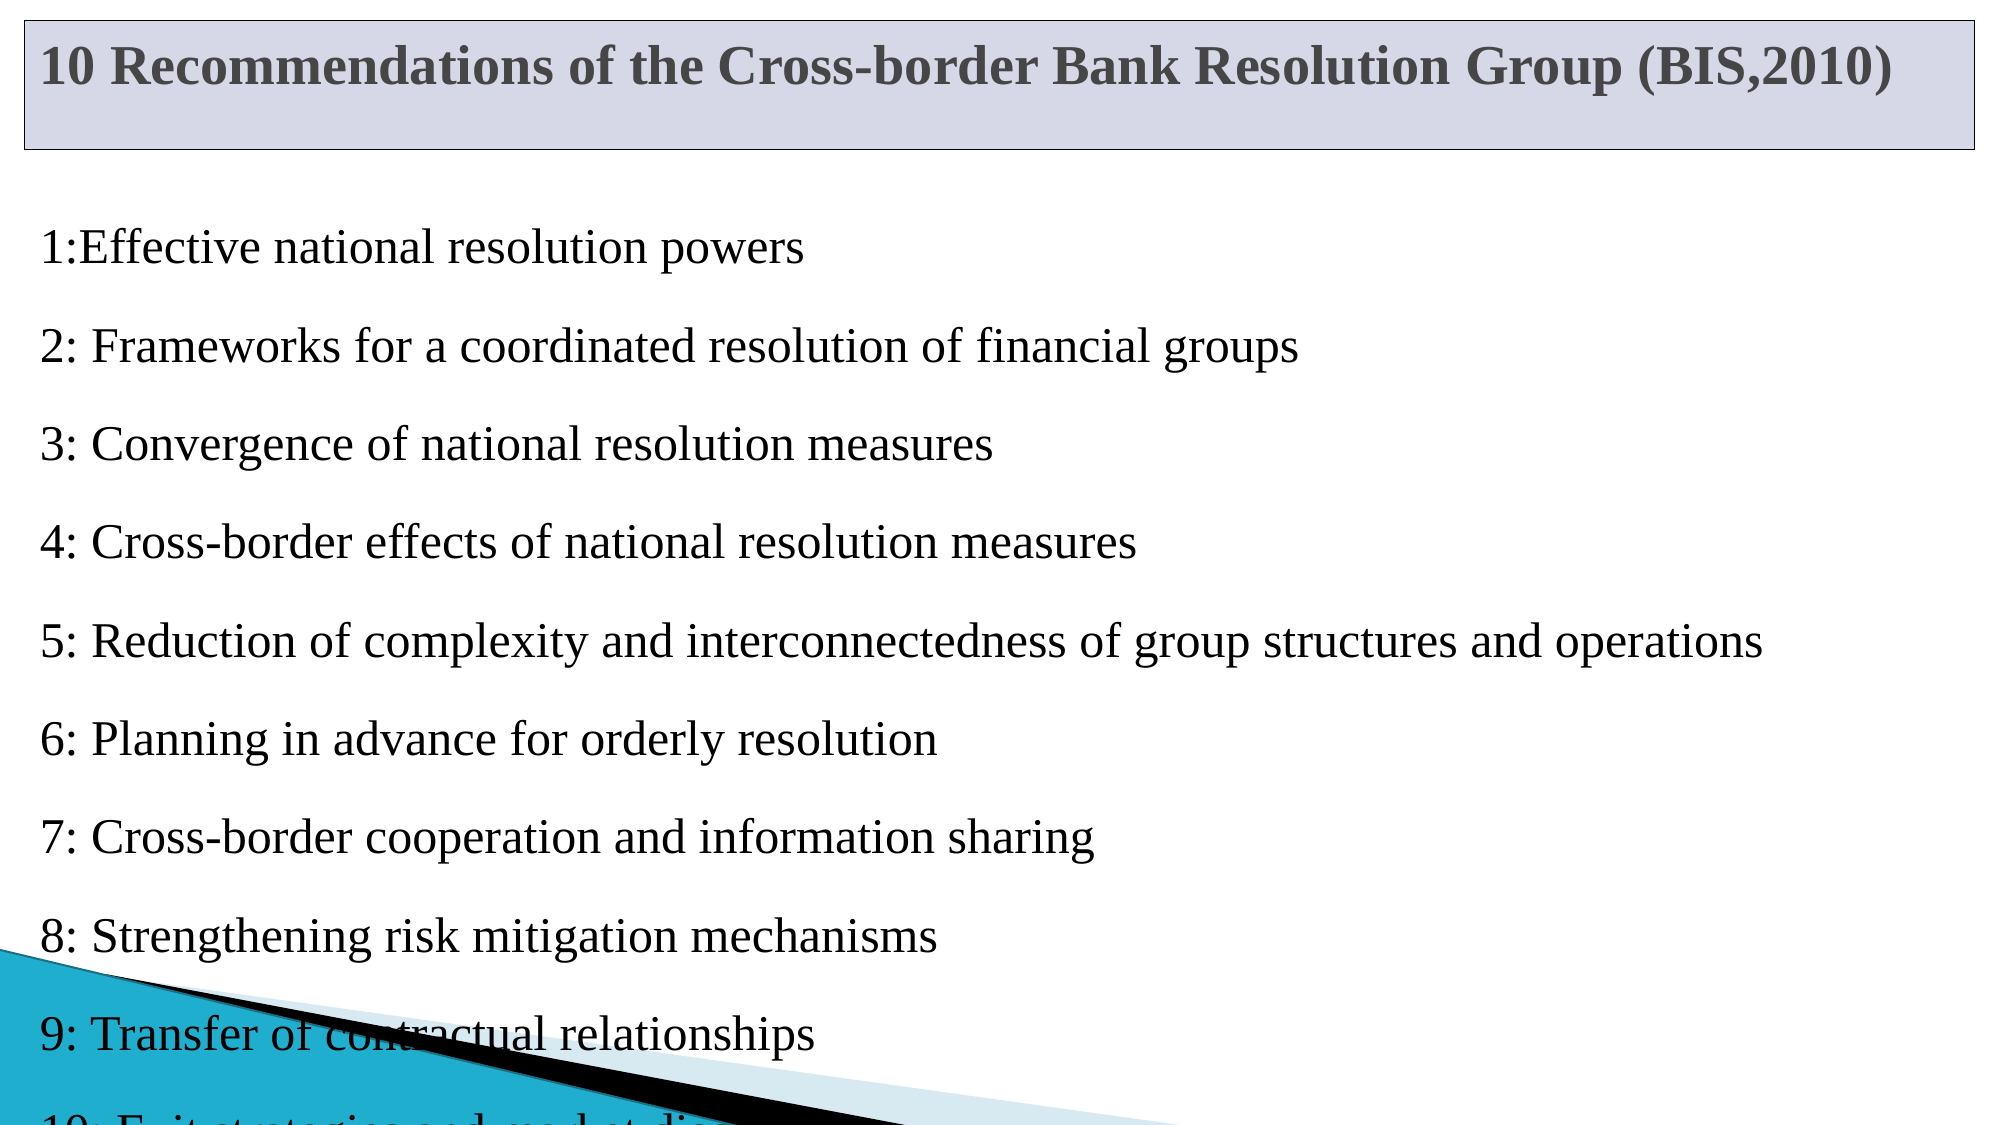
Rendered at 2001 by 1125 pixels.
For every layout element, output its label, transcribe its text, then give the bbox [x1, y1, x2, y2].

title 10 Recommendations of the Cross-border Bank Resolution Group (BIS,2010) [24, 20, 1975, 150]
list 1:Effective national resolution powers 2: Frameworks for a coordinated resolution of financial groups 3: Convergence of national resolution measures 4: Cross-border effects of national resolution measures 5: Reduction of complexity and interconnectedness of group structures and operations 6: Planning in advance for orderly resolution 7: Cross-border cooperation and information sharing 8: Strengthening risk mitigation mechanisms 9: Transfer of contractual relationships 10: Exit strategies and market discipline [24, 176, 1975, 1088]
